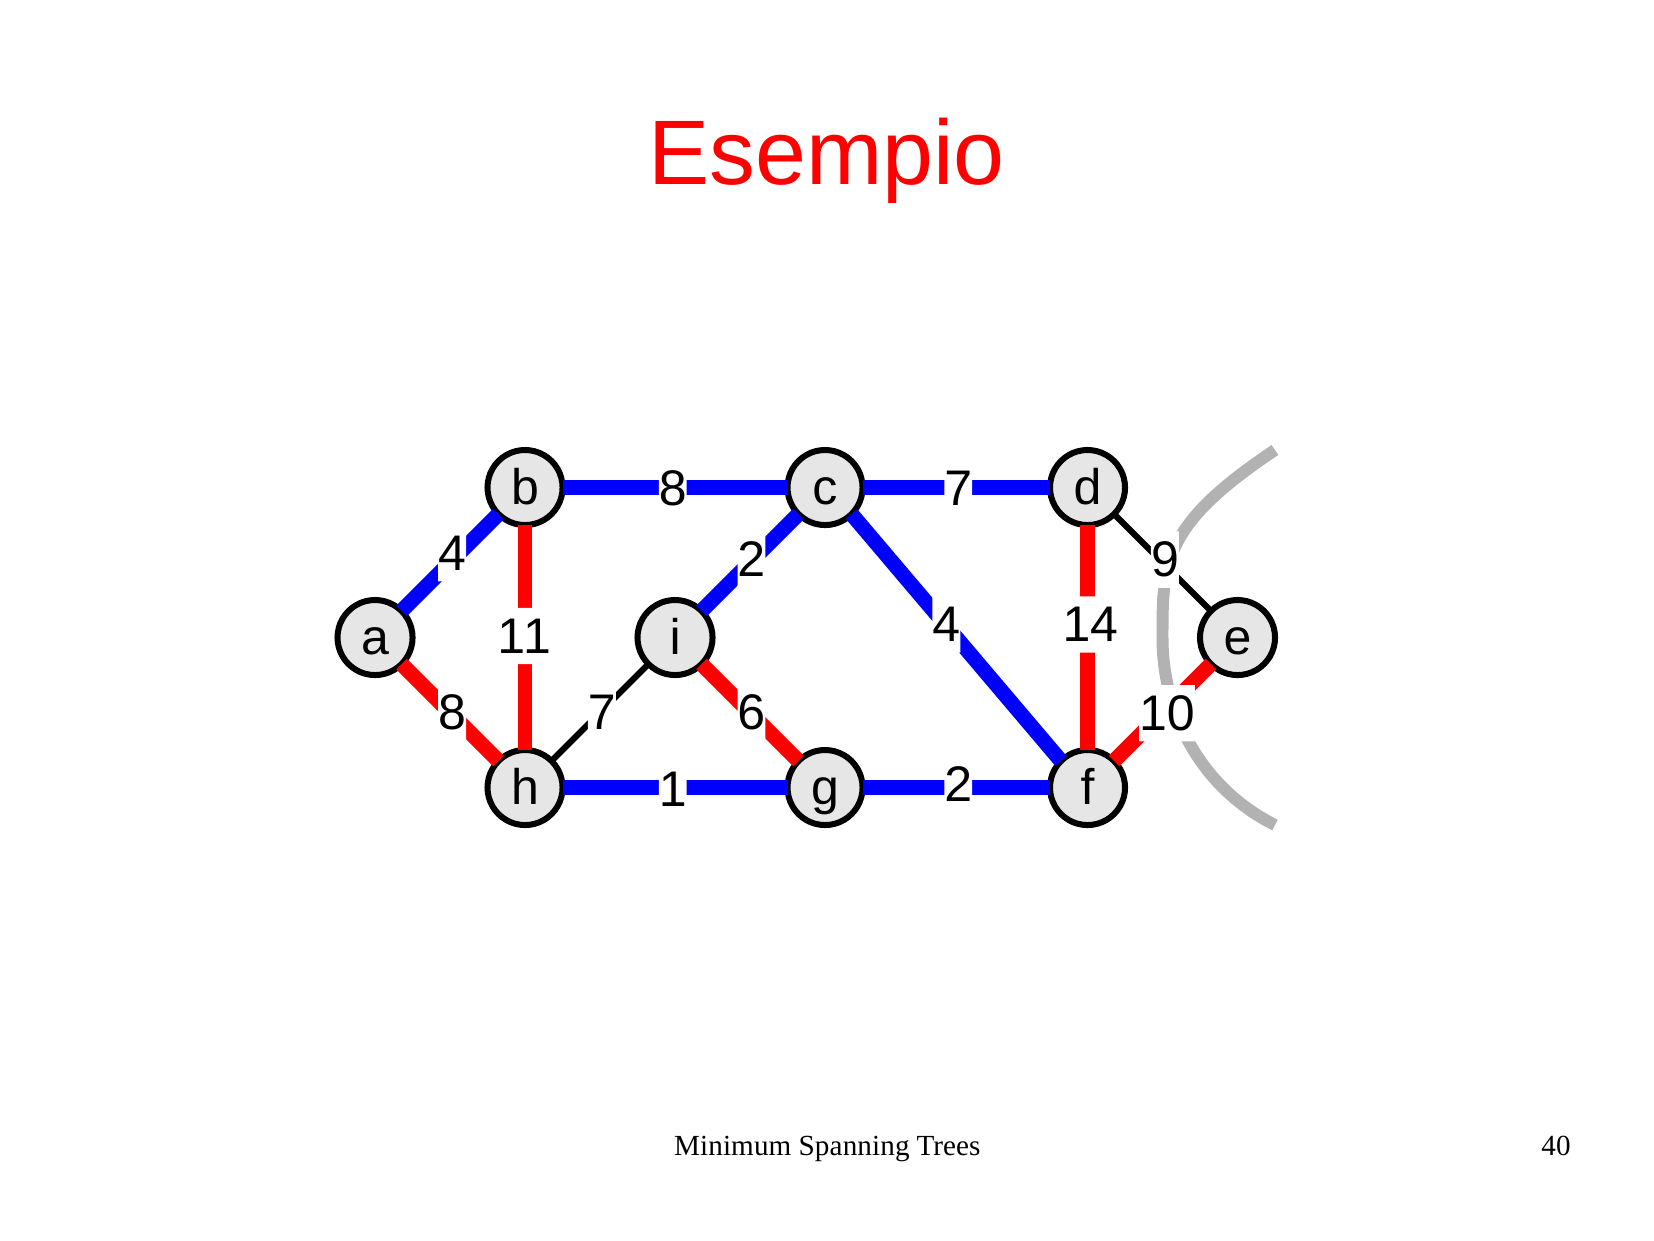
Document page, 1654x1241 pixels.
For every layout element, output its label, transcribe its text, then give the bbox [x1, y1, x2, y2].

text_box 10 [1139, 685, 1195, 742]
text_box h [487, 750, 563, 826]
text_box 2 [944, 756, 973, 813]
text_box 2 [737, 531, 766, 588]
text_box d [1050, 450, 1126, 525]
text_box 6 [737, 684, 766, 742]
text_box e [1200, 600, 1276, 676]
text_box 4 [438, 525, 467, 582]
text_box 4 [932, 596, 961, 653]
text_box 7 [944, 460, 973, 517]
text_box 11 [497, 607, 557, 665]
text_box g [788, 750, 863, 826]
text_box c [788, 450, 863, 526]
text_box 8 [438, 684, 467, 741]
text_box 14 [1062, 596, 1119, 653]
text_box f [1050, 750, 1126, 826]
text_box 1 [658, 761, 687, 818]
text_box 7 [587, 684, 616, 742]
text_box a [337, 600, 413, 676]
text_box b [487, 450, 563, 525]
text_box i [637, 600, 713, 676]
text_box 8 [658, 460, 687, 517]
title Esempio [82, 49, 1571, 257]
text_box 9 [1150, 531, 1179, 588]
